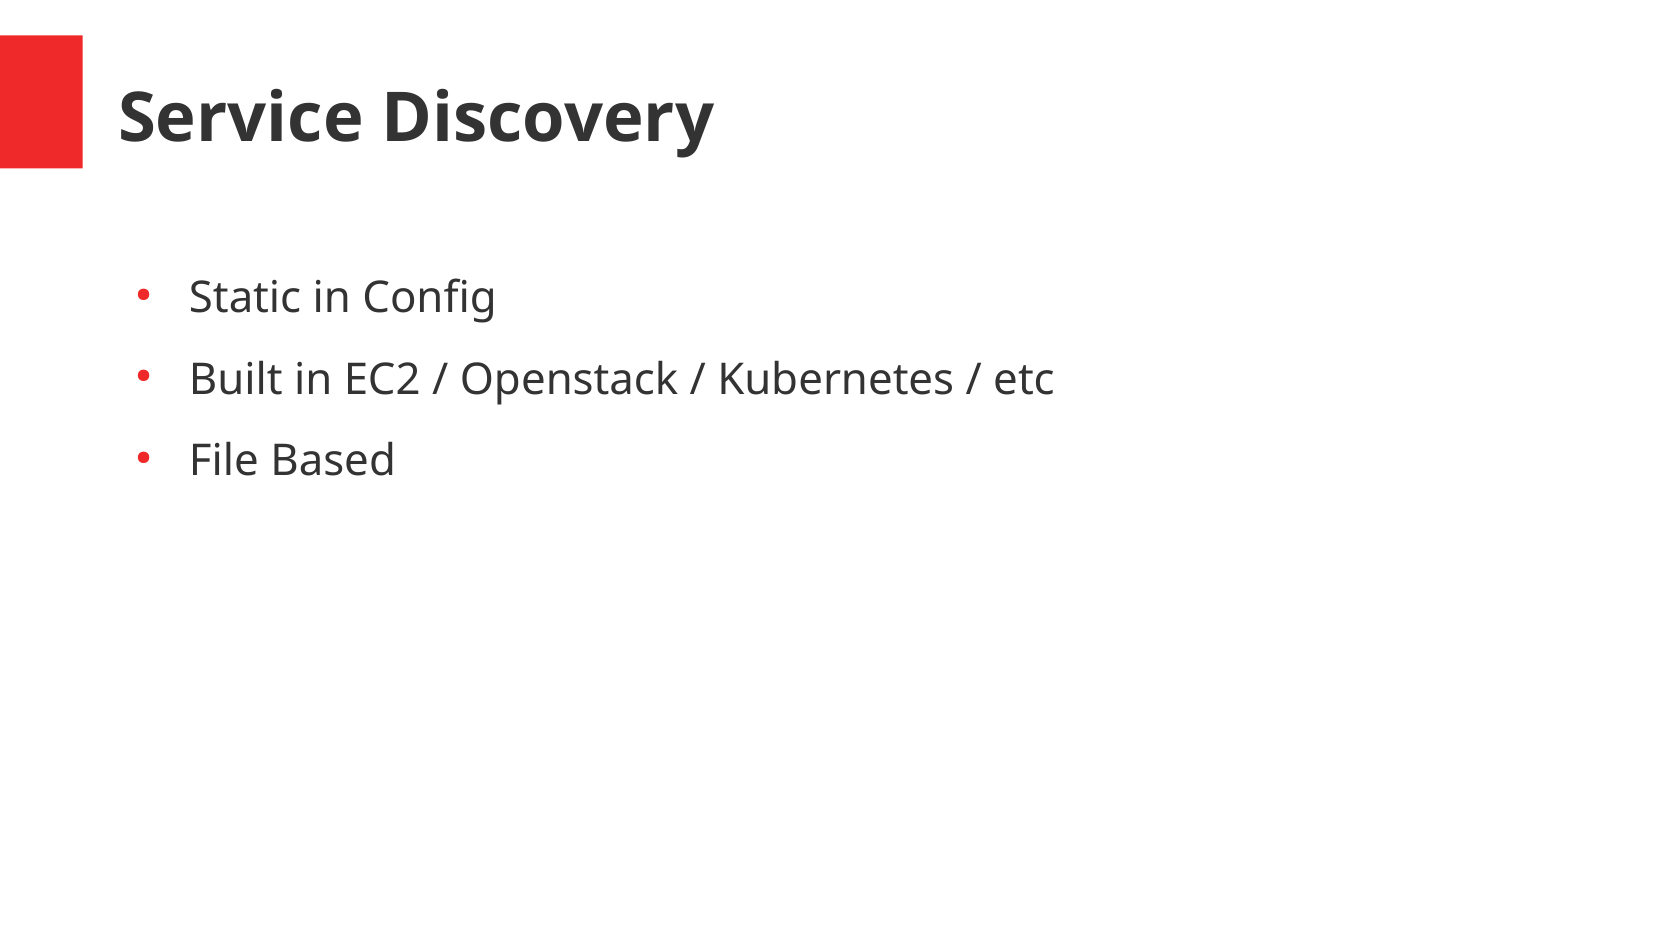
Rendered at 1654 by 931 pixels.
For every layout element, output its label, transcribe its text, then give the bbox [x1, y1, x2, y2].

title Service Discovery [118, 37, 1571, 193]
list Static in Config Built in EC2 / Openstack / Kubernetes / etc File Based [118, 265, 1536, 806]
